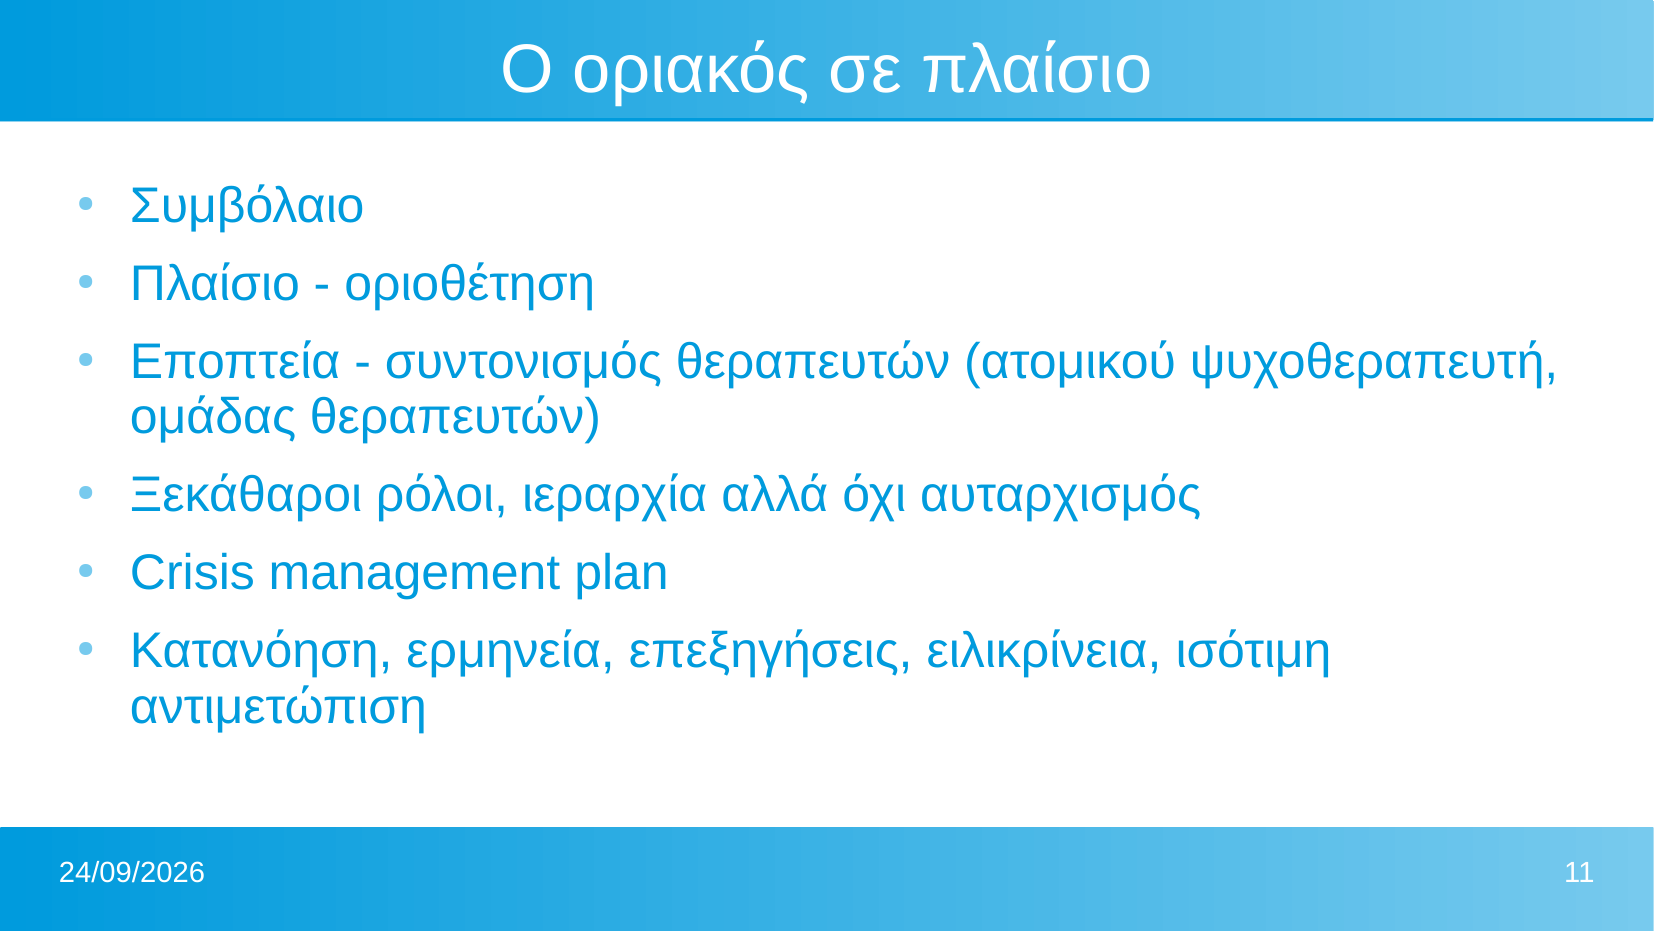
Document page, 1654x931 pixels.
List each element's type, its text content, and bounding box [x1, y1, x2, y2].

title Ο οριακός σε πλαίσιο [59, 29, 1595, 108]
list Συμβόλαιο Πλαίσιο - οριοθέτηση Εποπτεία - συντονισμός θεραπευτών (ατομικού ψυχοθεραπευτή, ομάδας θεραπευτών) Ξεκάθαροι ρόλοι, ιεραρχία αλλά όχι αυταρχισμός Crisis management plan Κατανόηση, ερμηνεία, επεξηγήσεις, ειλικρίνεια, ισότιμη αντιμετώπιση [59, 177, 1595, 768]
